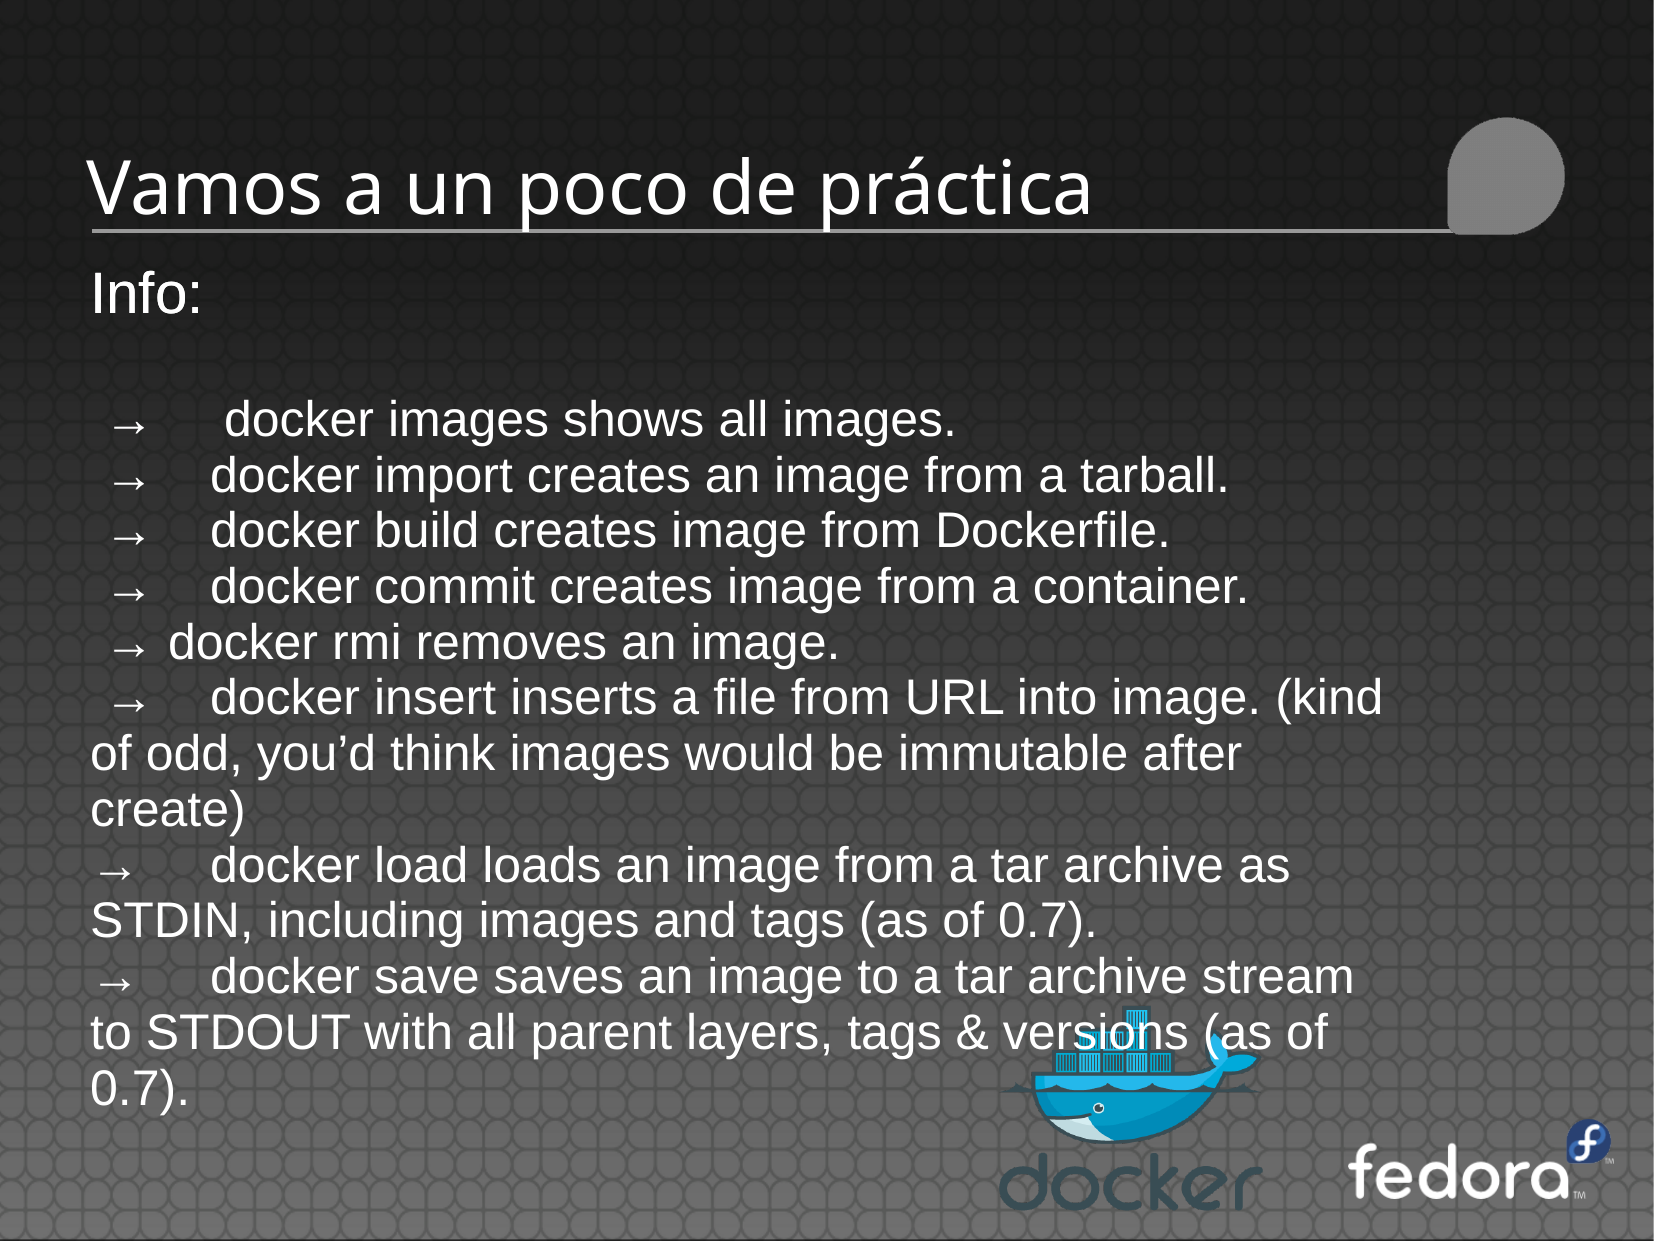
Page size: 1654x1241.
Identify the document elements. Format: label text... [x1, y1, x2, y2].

title Vamos a un poco de práctica [86, 117, 1576, 254]
picture [0, 0, 1654, 1241]
text_box Info: → docker images shows all images. → docker import creates an image from a tarball. → docker build creates image from Dockerfile. → docker commit creates image from a container. → docker rmi removes an image. → docker insert inserts a file from URL into image. (kind of odd, you’d think images would be immutable after create) → docker load loads an image from a tar archive as STDIN, including images and tags (as of 0.7). → docker save saves an image to a tar archive stream to STDOUT with all parent layers, tags & versions (as of 0.7). [75, 253, 1426, 1241]
